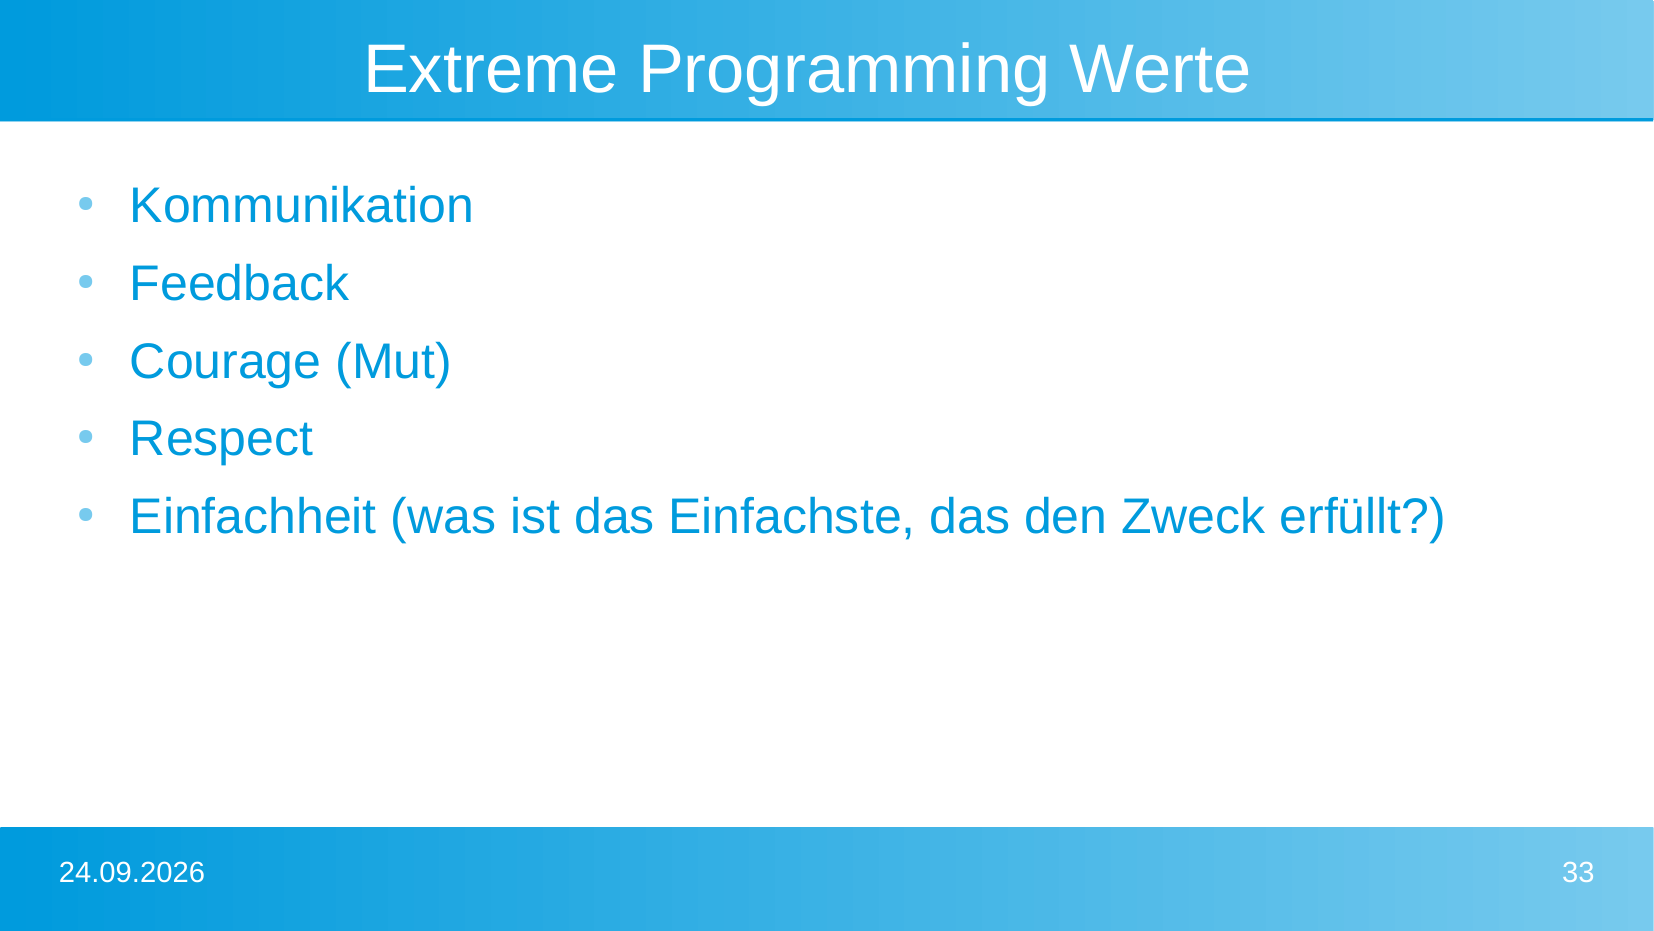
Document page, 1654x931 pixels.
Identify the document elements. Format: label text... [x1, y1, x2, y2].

list Kommunikation Feedback Courage (Mut) Respect Einfachheit (was ist das Einfachste, das den Zweck erfüllt?) [59, 177, 1595, 768]
title Extreme Programming Werte [59, 29, 1595, 108]
